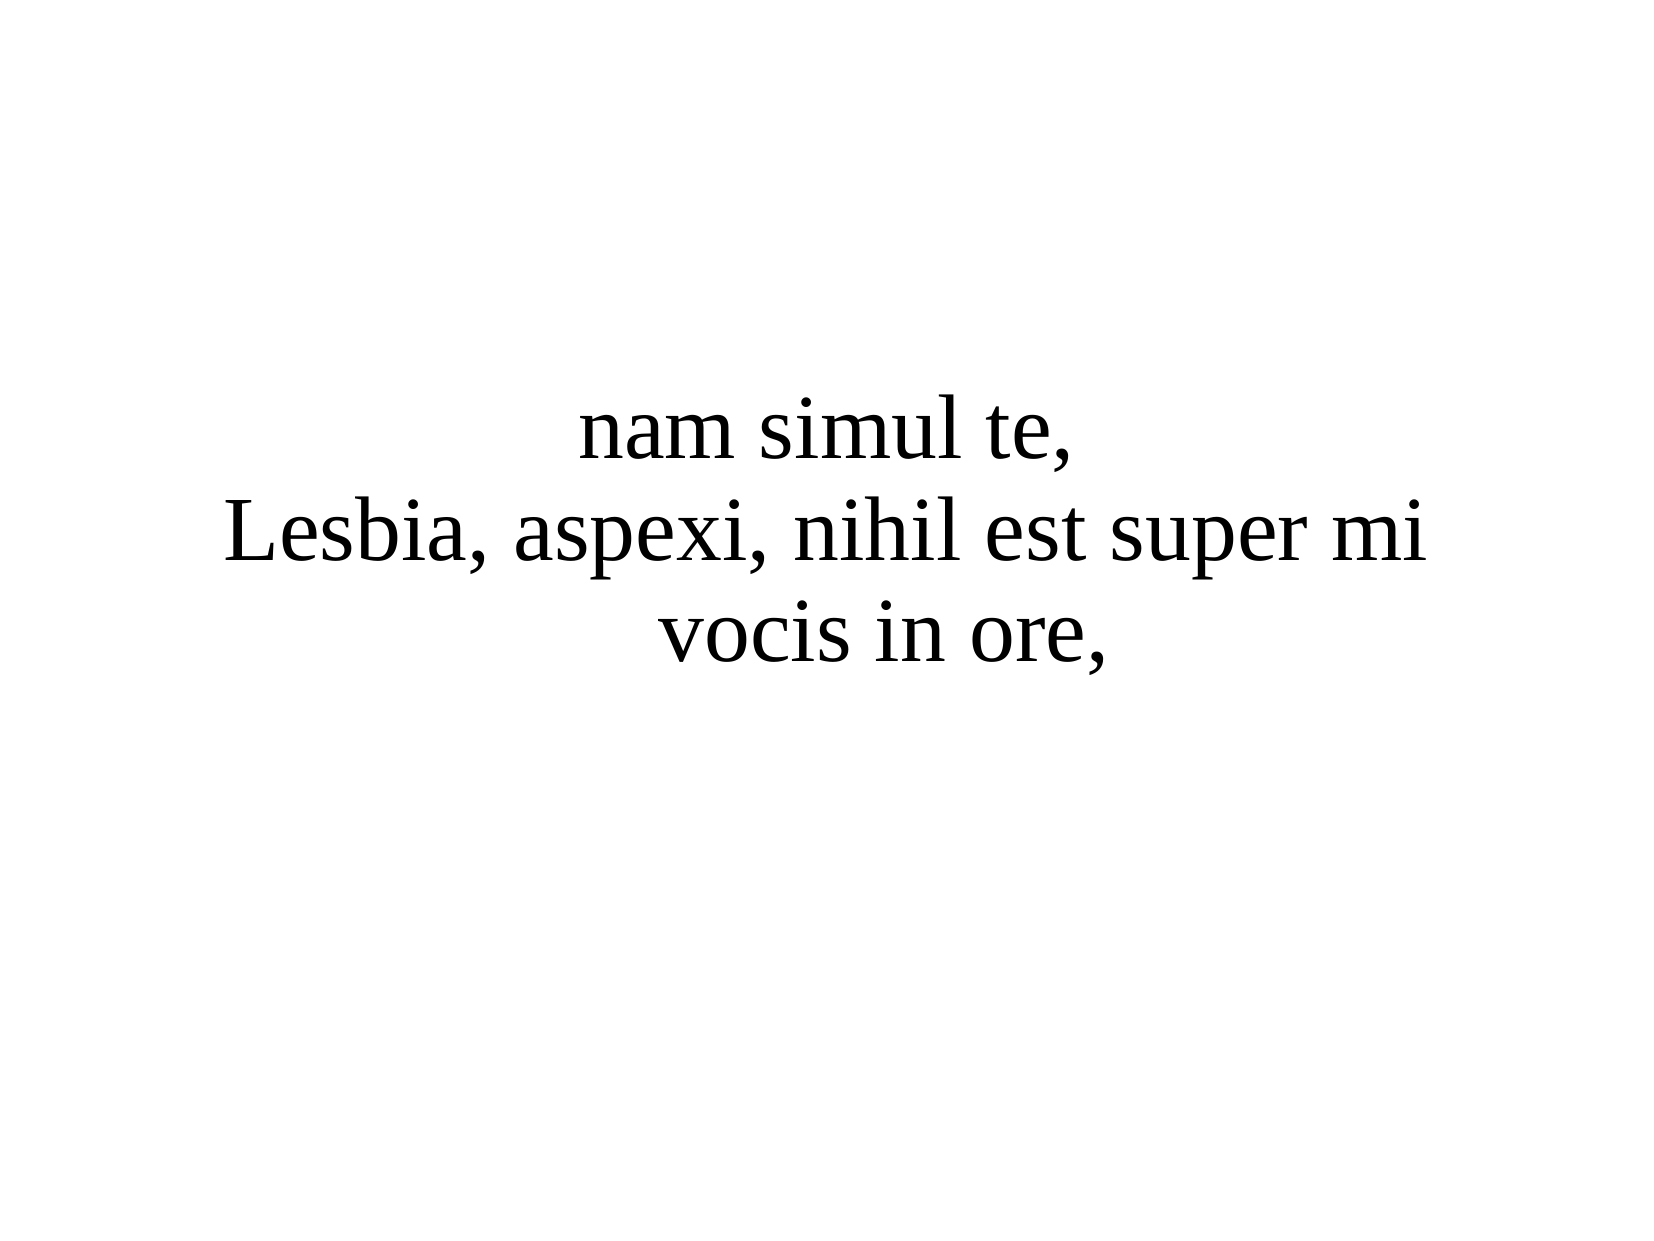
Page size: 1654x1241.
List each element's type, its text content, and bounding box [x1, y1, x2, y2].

subtitle nam simul te, Lesbia, aspexi, nihil est super mi vocis in ore, [82, 49, 1571, 1010]
